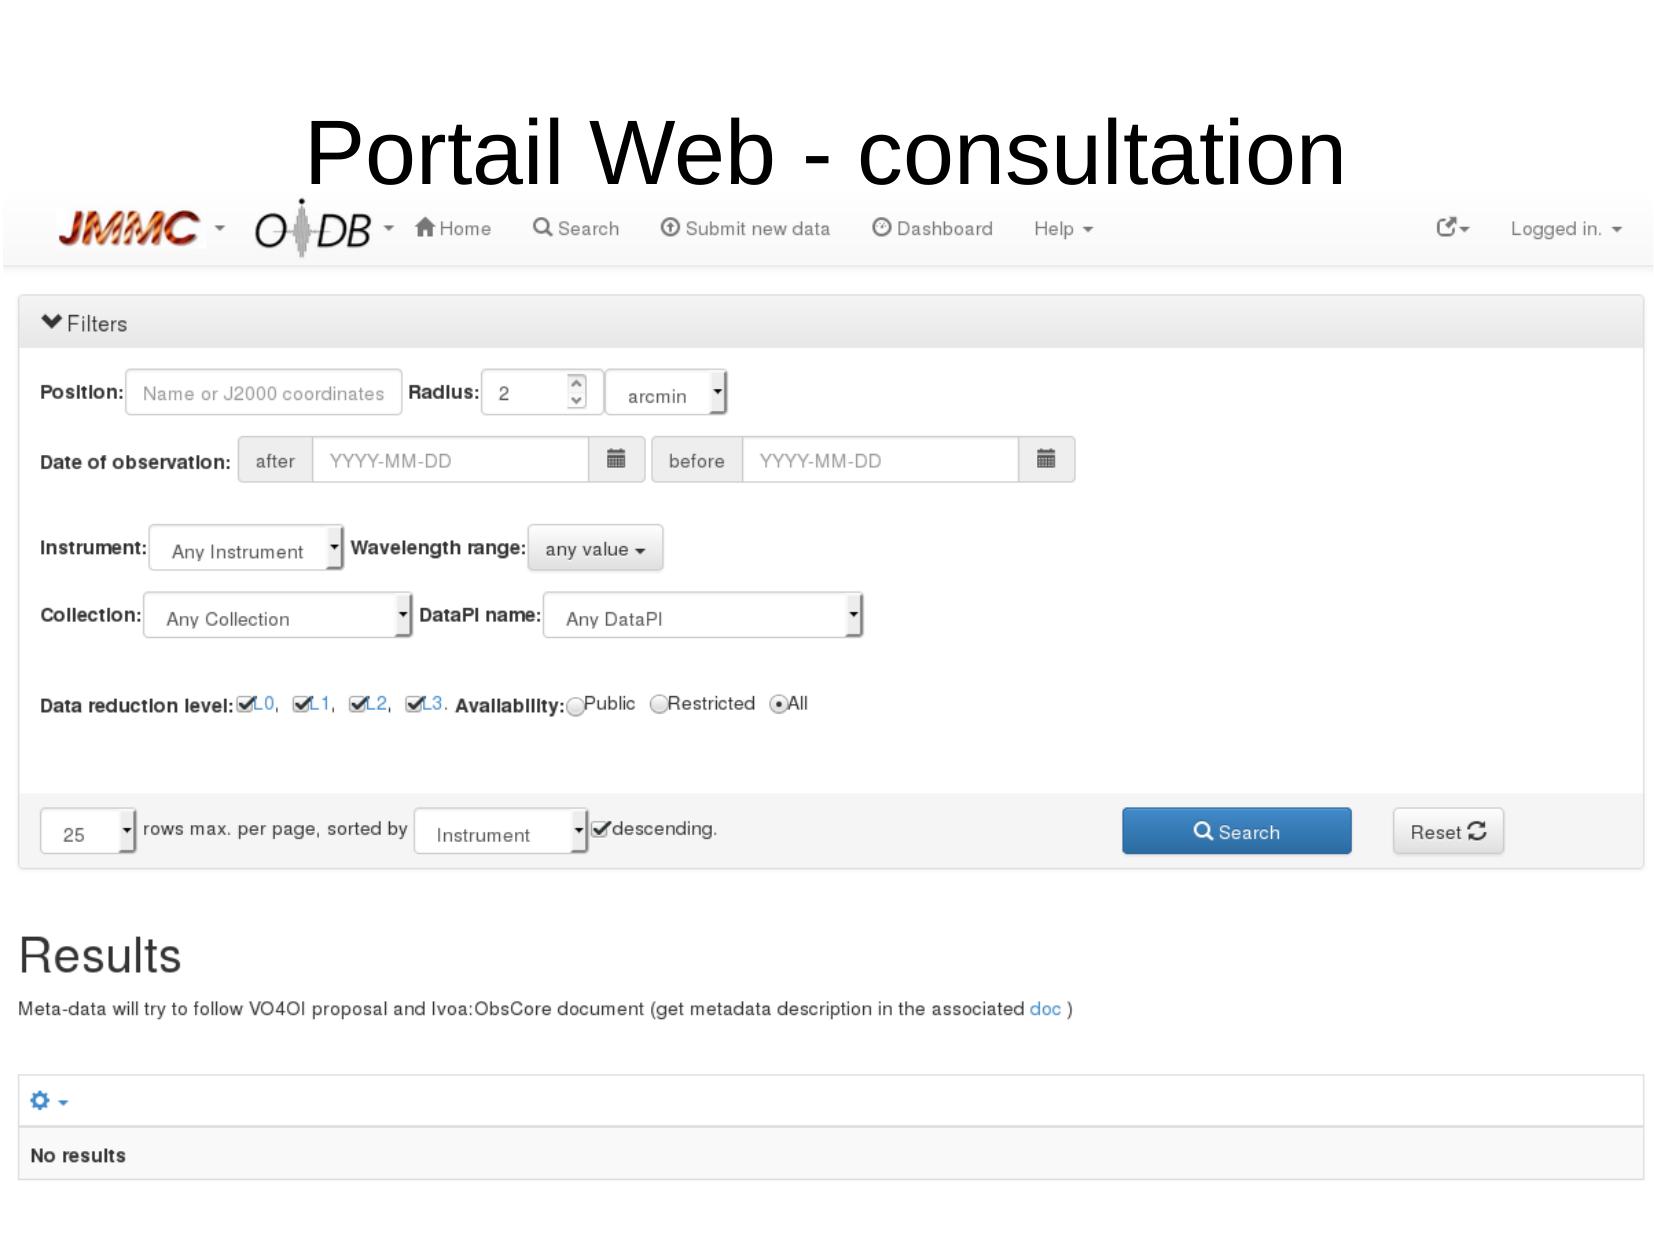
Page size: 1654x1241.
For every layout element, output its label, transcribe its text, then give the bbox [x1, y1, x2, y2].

title Portail Web - consultation [82, 49, 1571, 194]
picture [3, 194, 1654, 1190]
